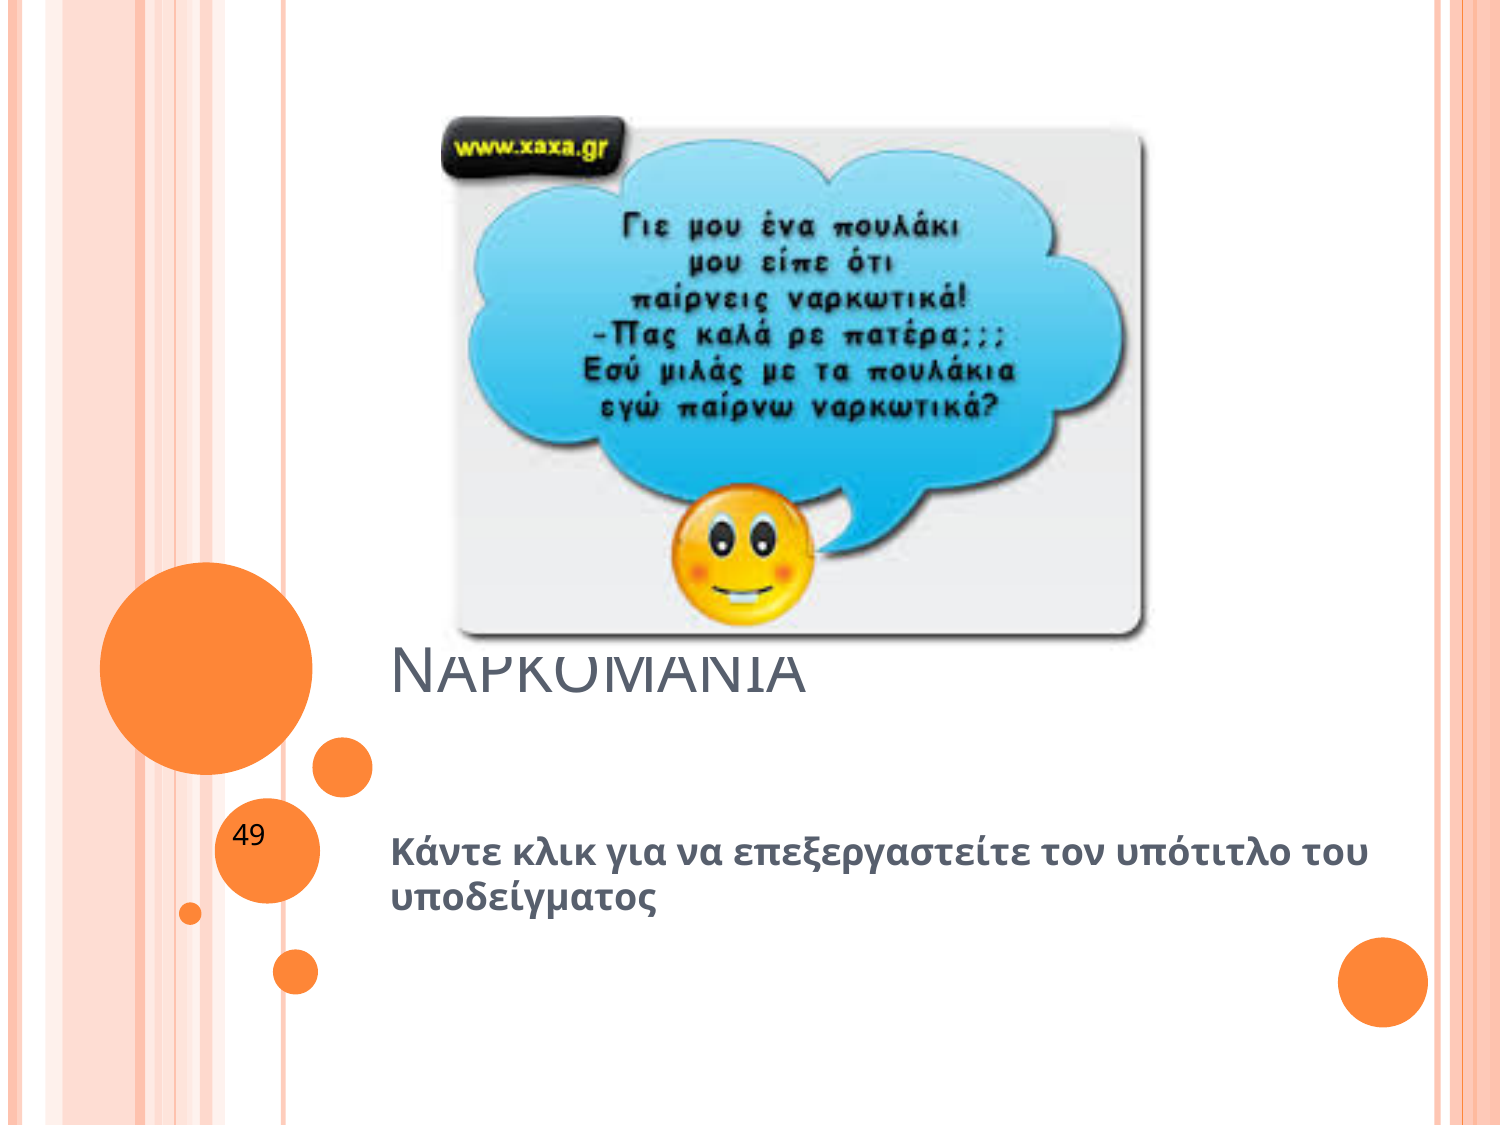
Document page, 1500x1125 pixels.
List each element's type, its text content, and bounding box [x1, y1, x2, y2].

title ΝΑΡΚΟΜΑΝΙΑ [375, 512, 1388, 824]
slide_number <αριθμός> [217, 808, 318, 894]
picture [441, 115, 1164, 657]
